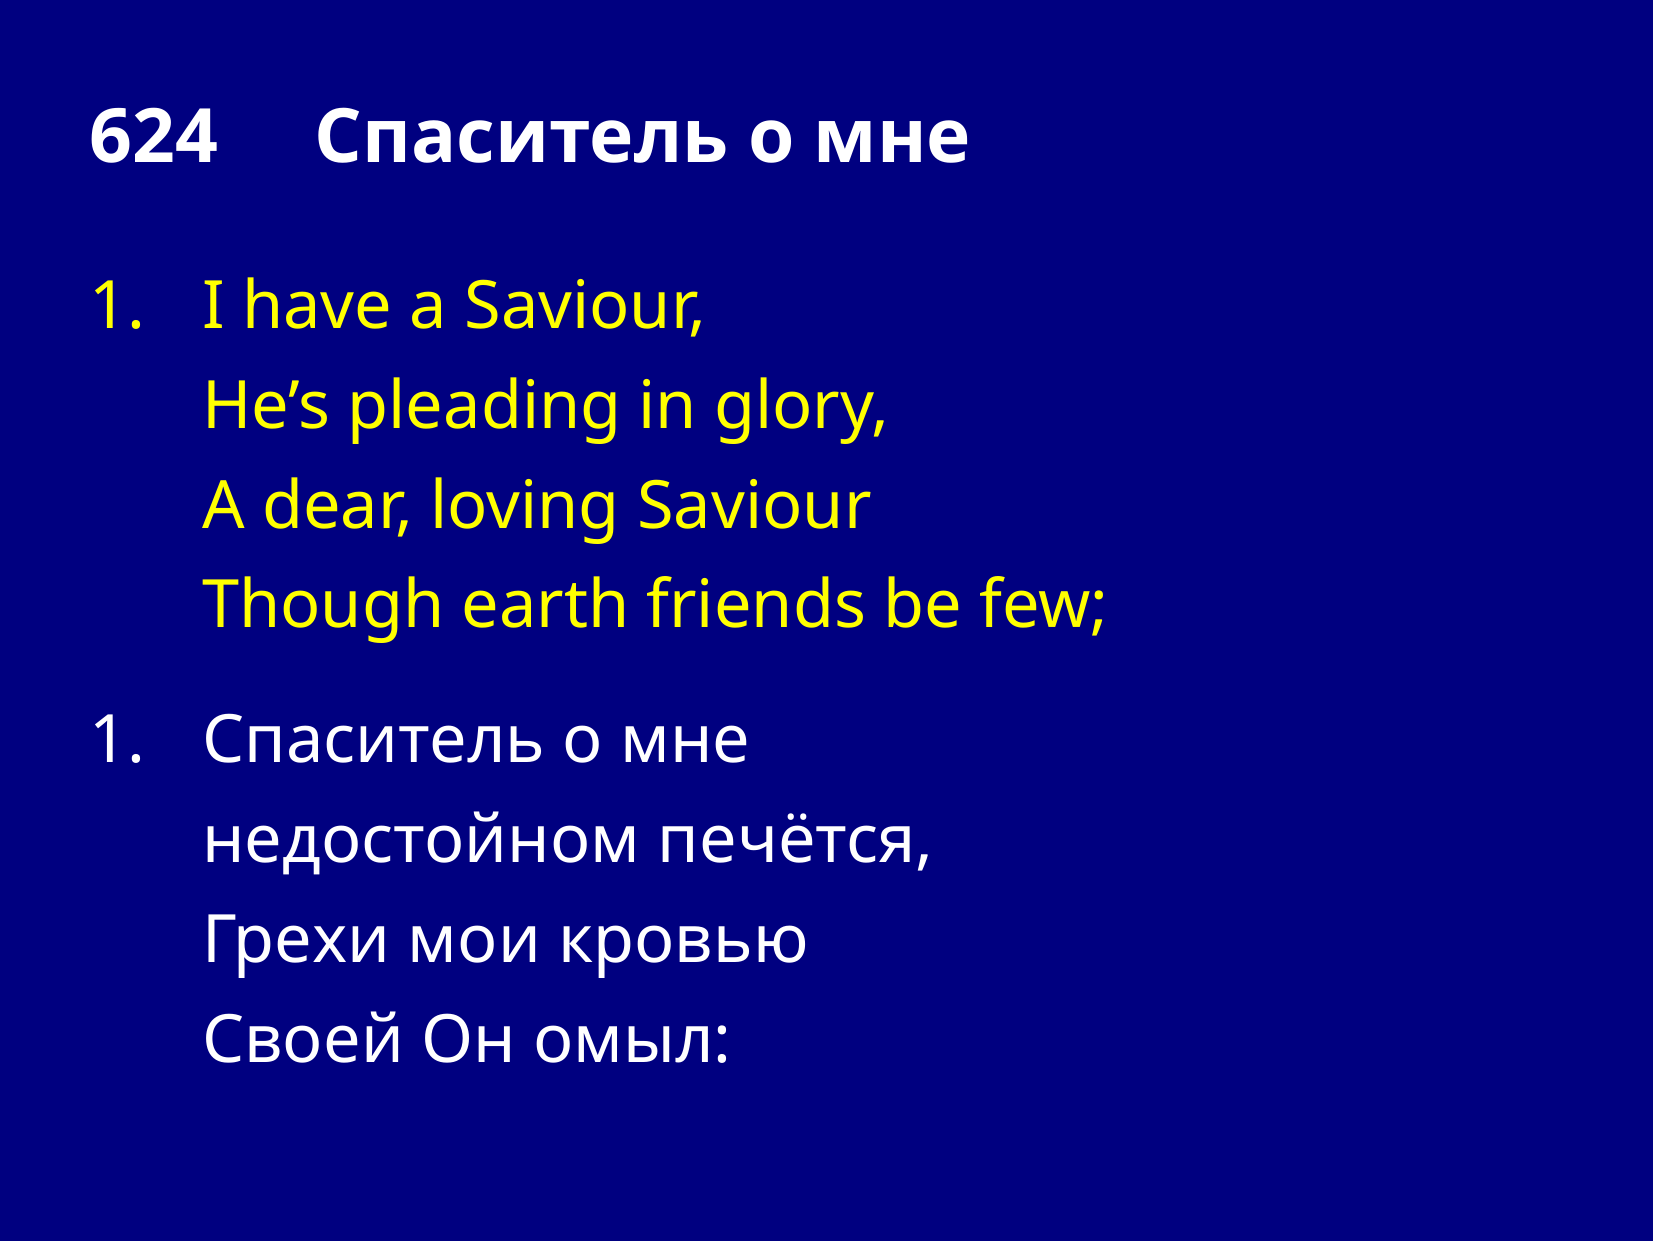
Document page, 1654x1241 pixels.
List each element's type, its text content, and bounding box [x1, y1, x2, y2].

text_box 1. Спаситель о мне недостойном печётся, Грехи мои кровью Своей Он омыл: [75, 675, 1576, 1163]
text_box 1. I have a Saviour, He’s pleading in glory, A dear, loving Saviour Though earth friends be few; [75, 188, 1576, 638]
text_box 624 Спаситель о мне [75, 75, 1576, 188]
